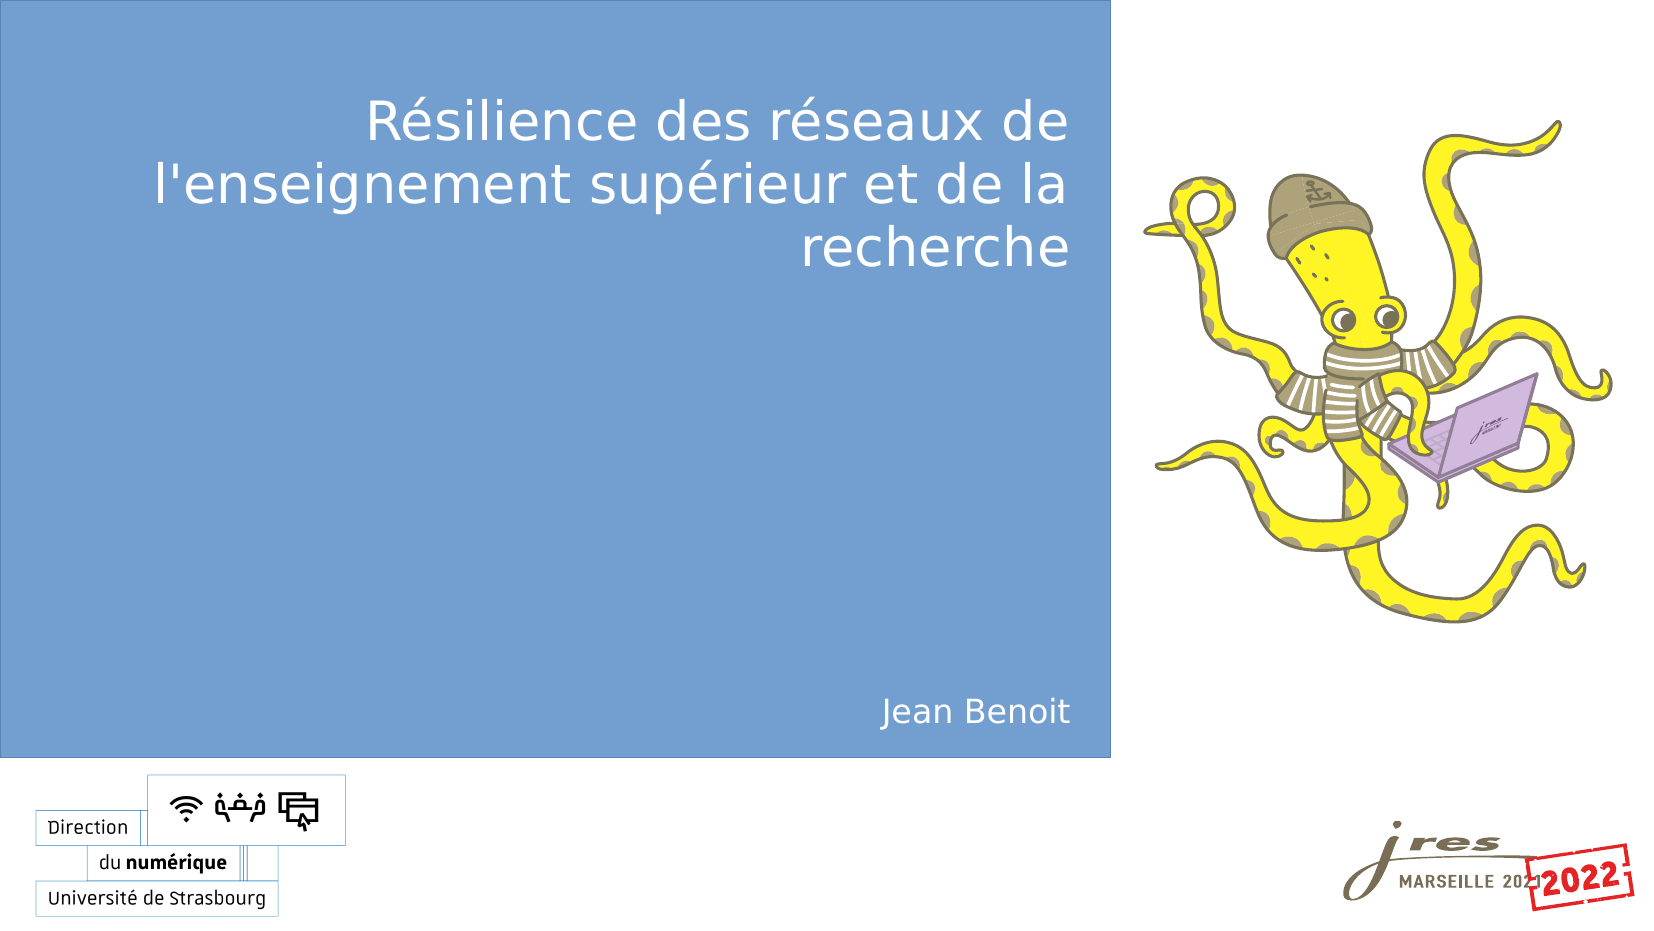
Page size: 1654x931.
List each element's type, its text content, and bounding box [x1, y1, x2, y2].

picture [35, 774, 346, 917]
title Résilience des réseaux de l'enseignement supérieur et de la recherche Jean Benoit [48, 89, 1071, 732]
